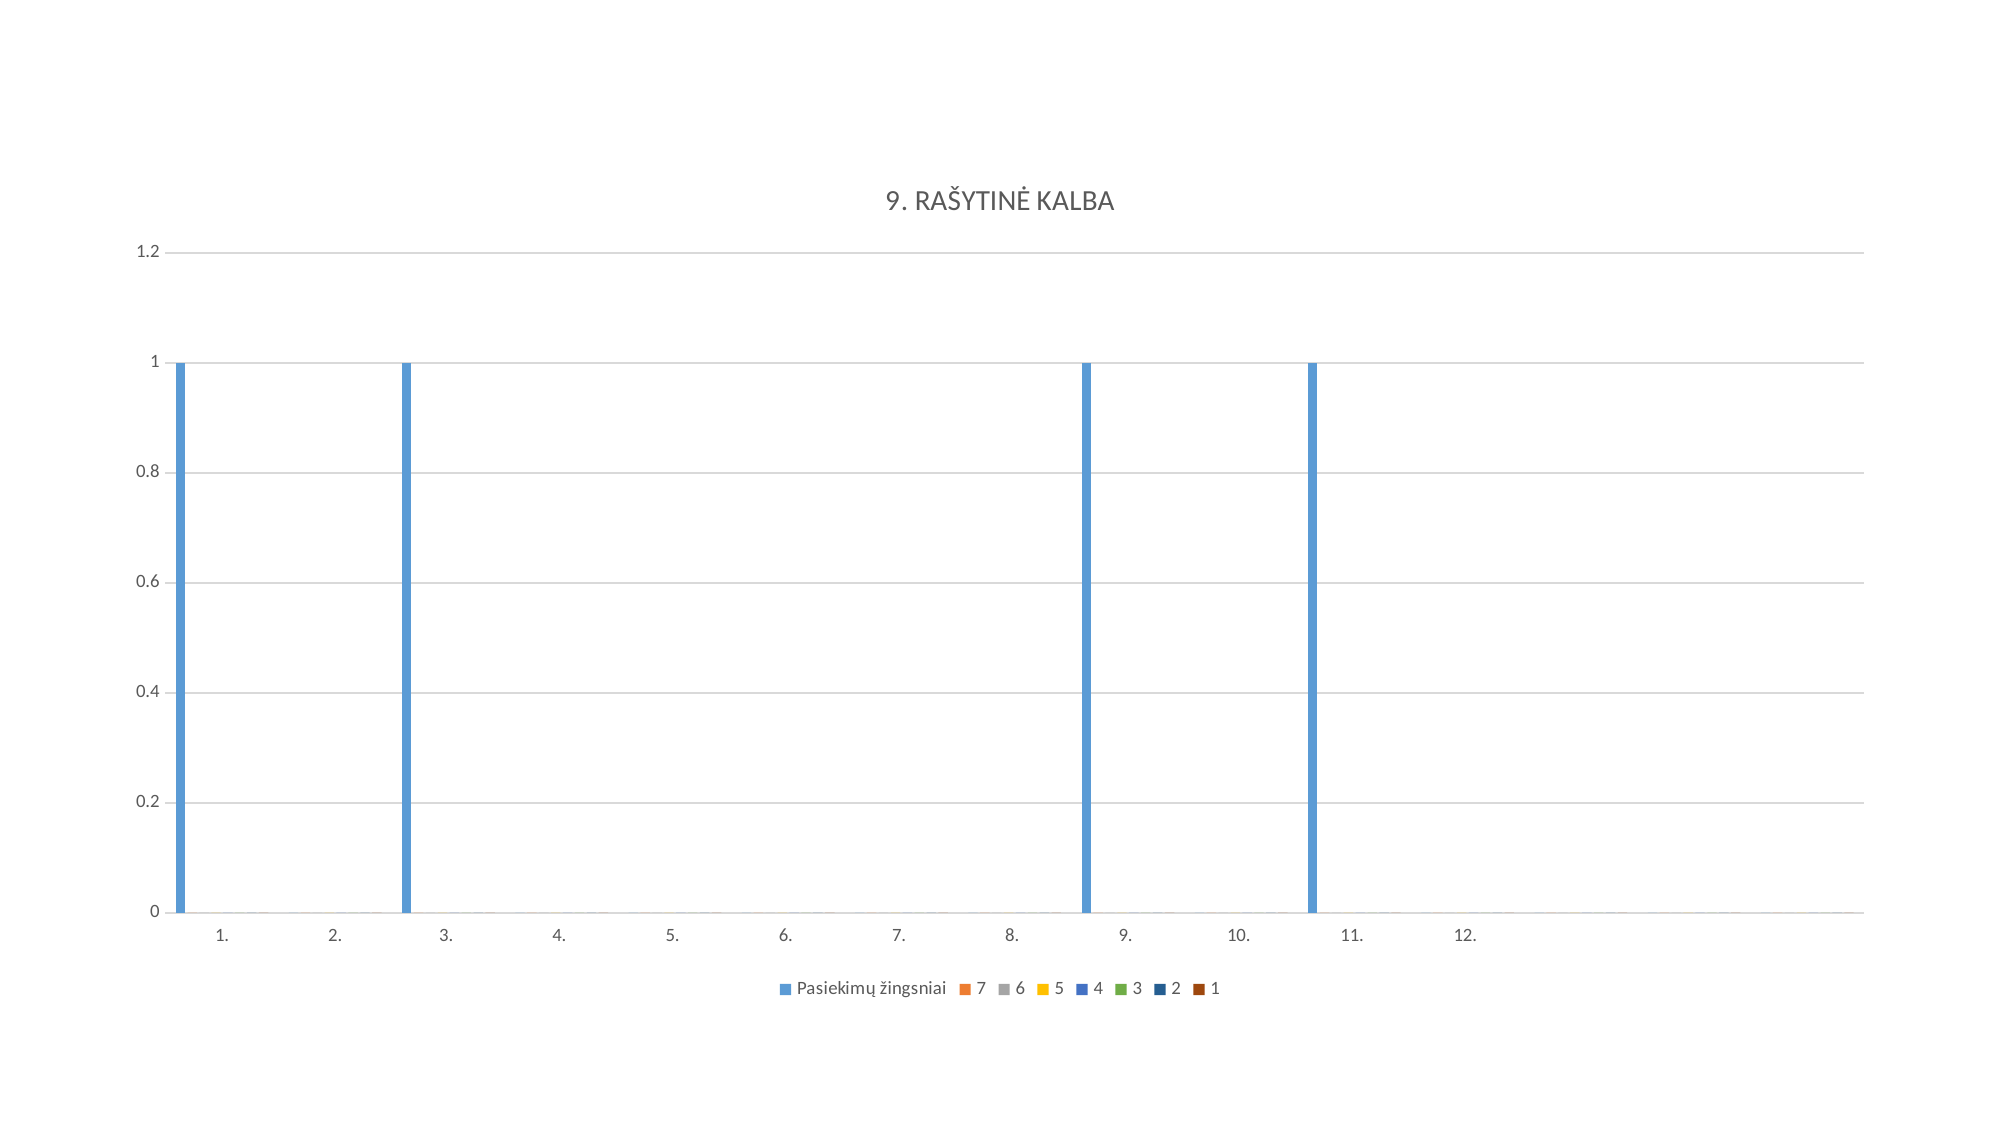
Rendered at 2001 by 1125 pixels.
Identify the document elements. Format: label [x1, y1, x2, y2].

chart [99, 154, 1900, 1005]
